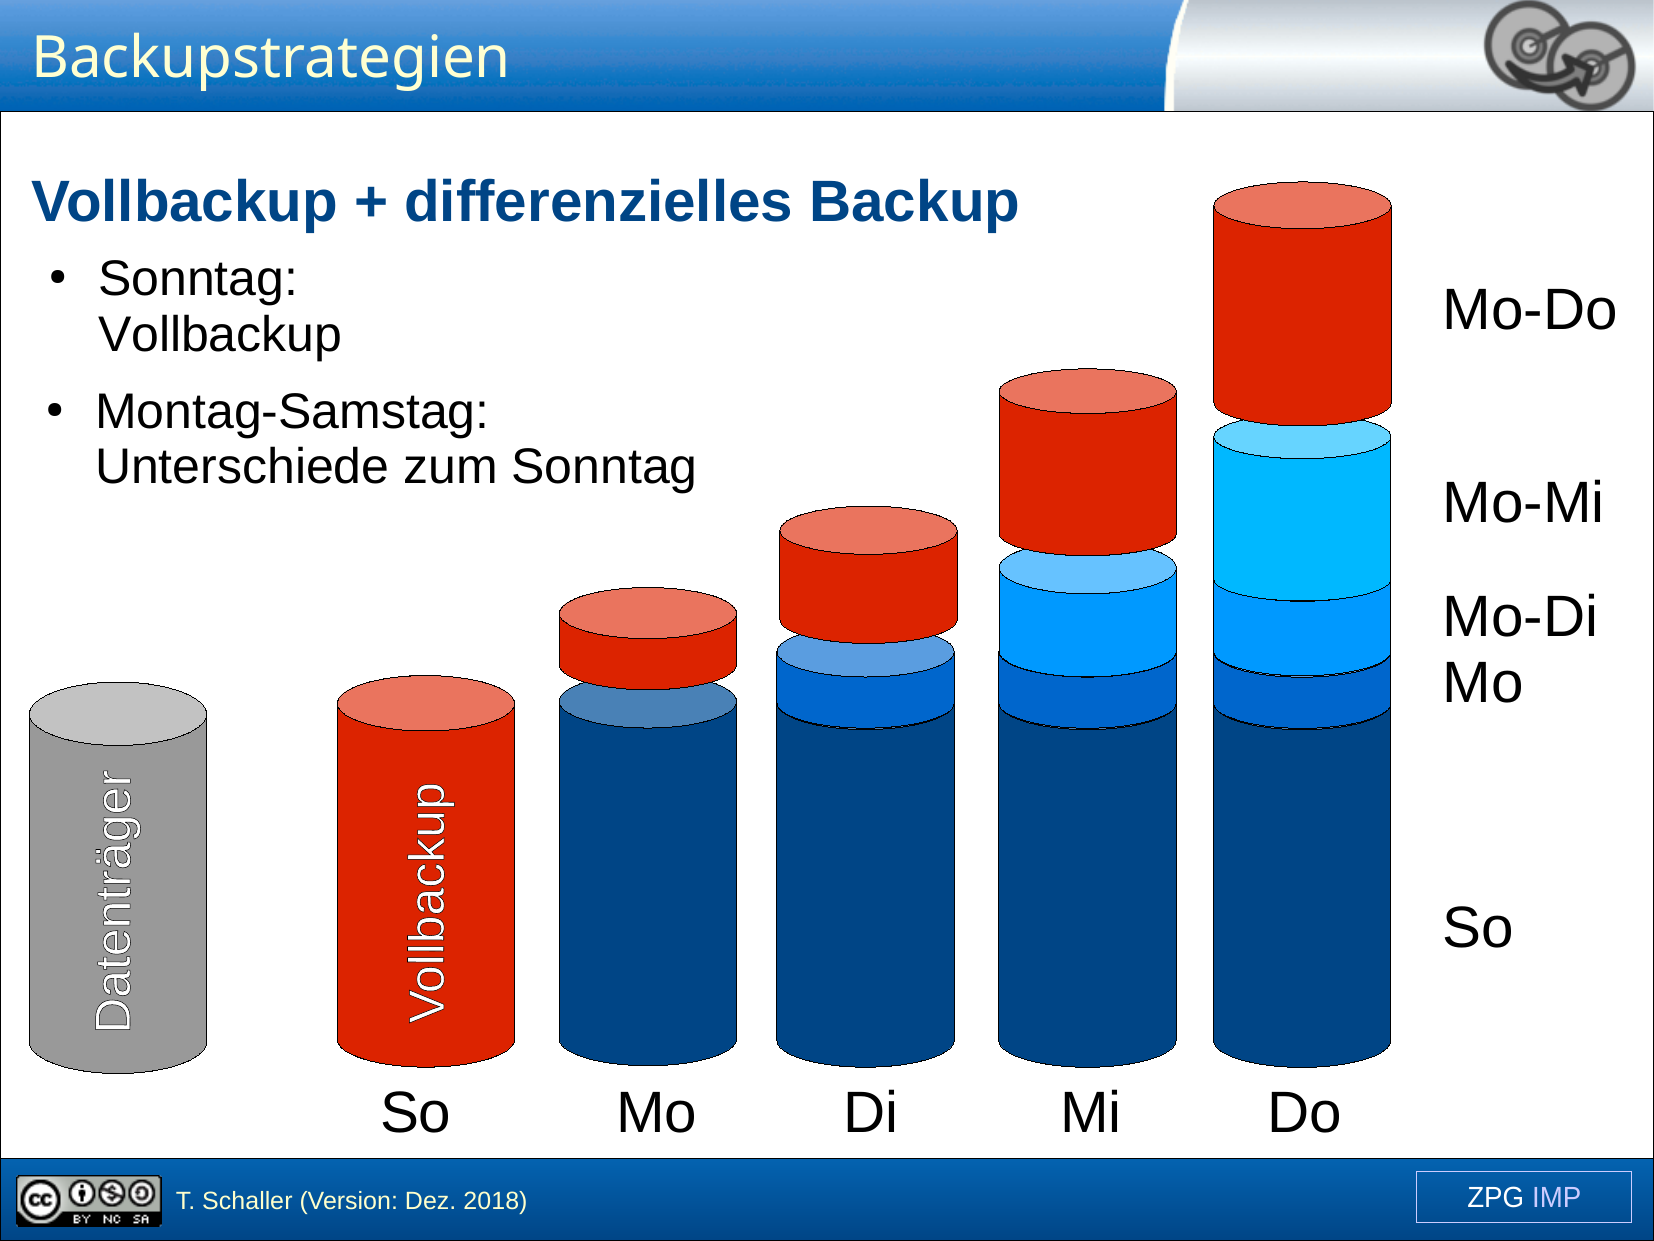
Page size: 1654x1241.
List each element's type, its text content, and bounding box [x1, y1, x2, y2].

text_box [998, 570, 1177, 1068]
picture [16, 1175, 162, 1227]
title Backupstrategien [31, 16, 1151, 94]
text_box [559, 616, 737, 690]
text_box [1213, 206, 1392, 426]
text_box [29, 718, 207, 1074]
text_box Montag-Samstag: Unterschiede zum Sonntag [45, 383, 763, 495]
text_box Mo-Di [1428, 576, 1637, 641]
text_box [559, 704, 737, 1066]
text_box So [1428, 887, 1637, 1015]
text_box [999, 393, 1177, 556]
text_box [337, 707, 515, 1068]
text_box Mo-Mi [1428, 462, 1637, 576]
text_box [776, 652, 955, 1068]
text_box Vollbackup + differenzielles Backup [31, 168, 1321, 235]
picture [0, 0, 1654, 111]
text_box [779, 531, 958, 644]
text_box So Mo Di Mi Do [365, 1072, 1397, 1161]
text_box Mo-Do [1428, 269, 1637, 350]
text_box Datenträger [77, 642, 205, 1049]
text_box Sonntag: Vollbackup [48, 249, 989, 362]
text_box Mo [1428, 641, 1637, 722]
text_box Vollbackup [391, 632, 519, 1039]
text_box [1213, 438, 1391, 1068]
